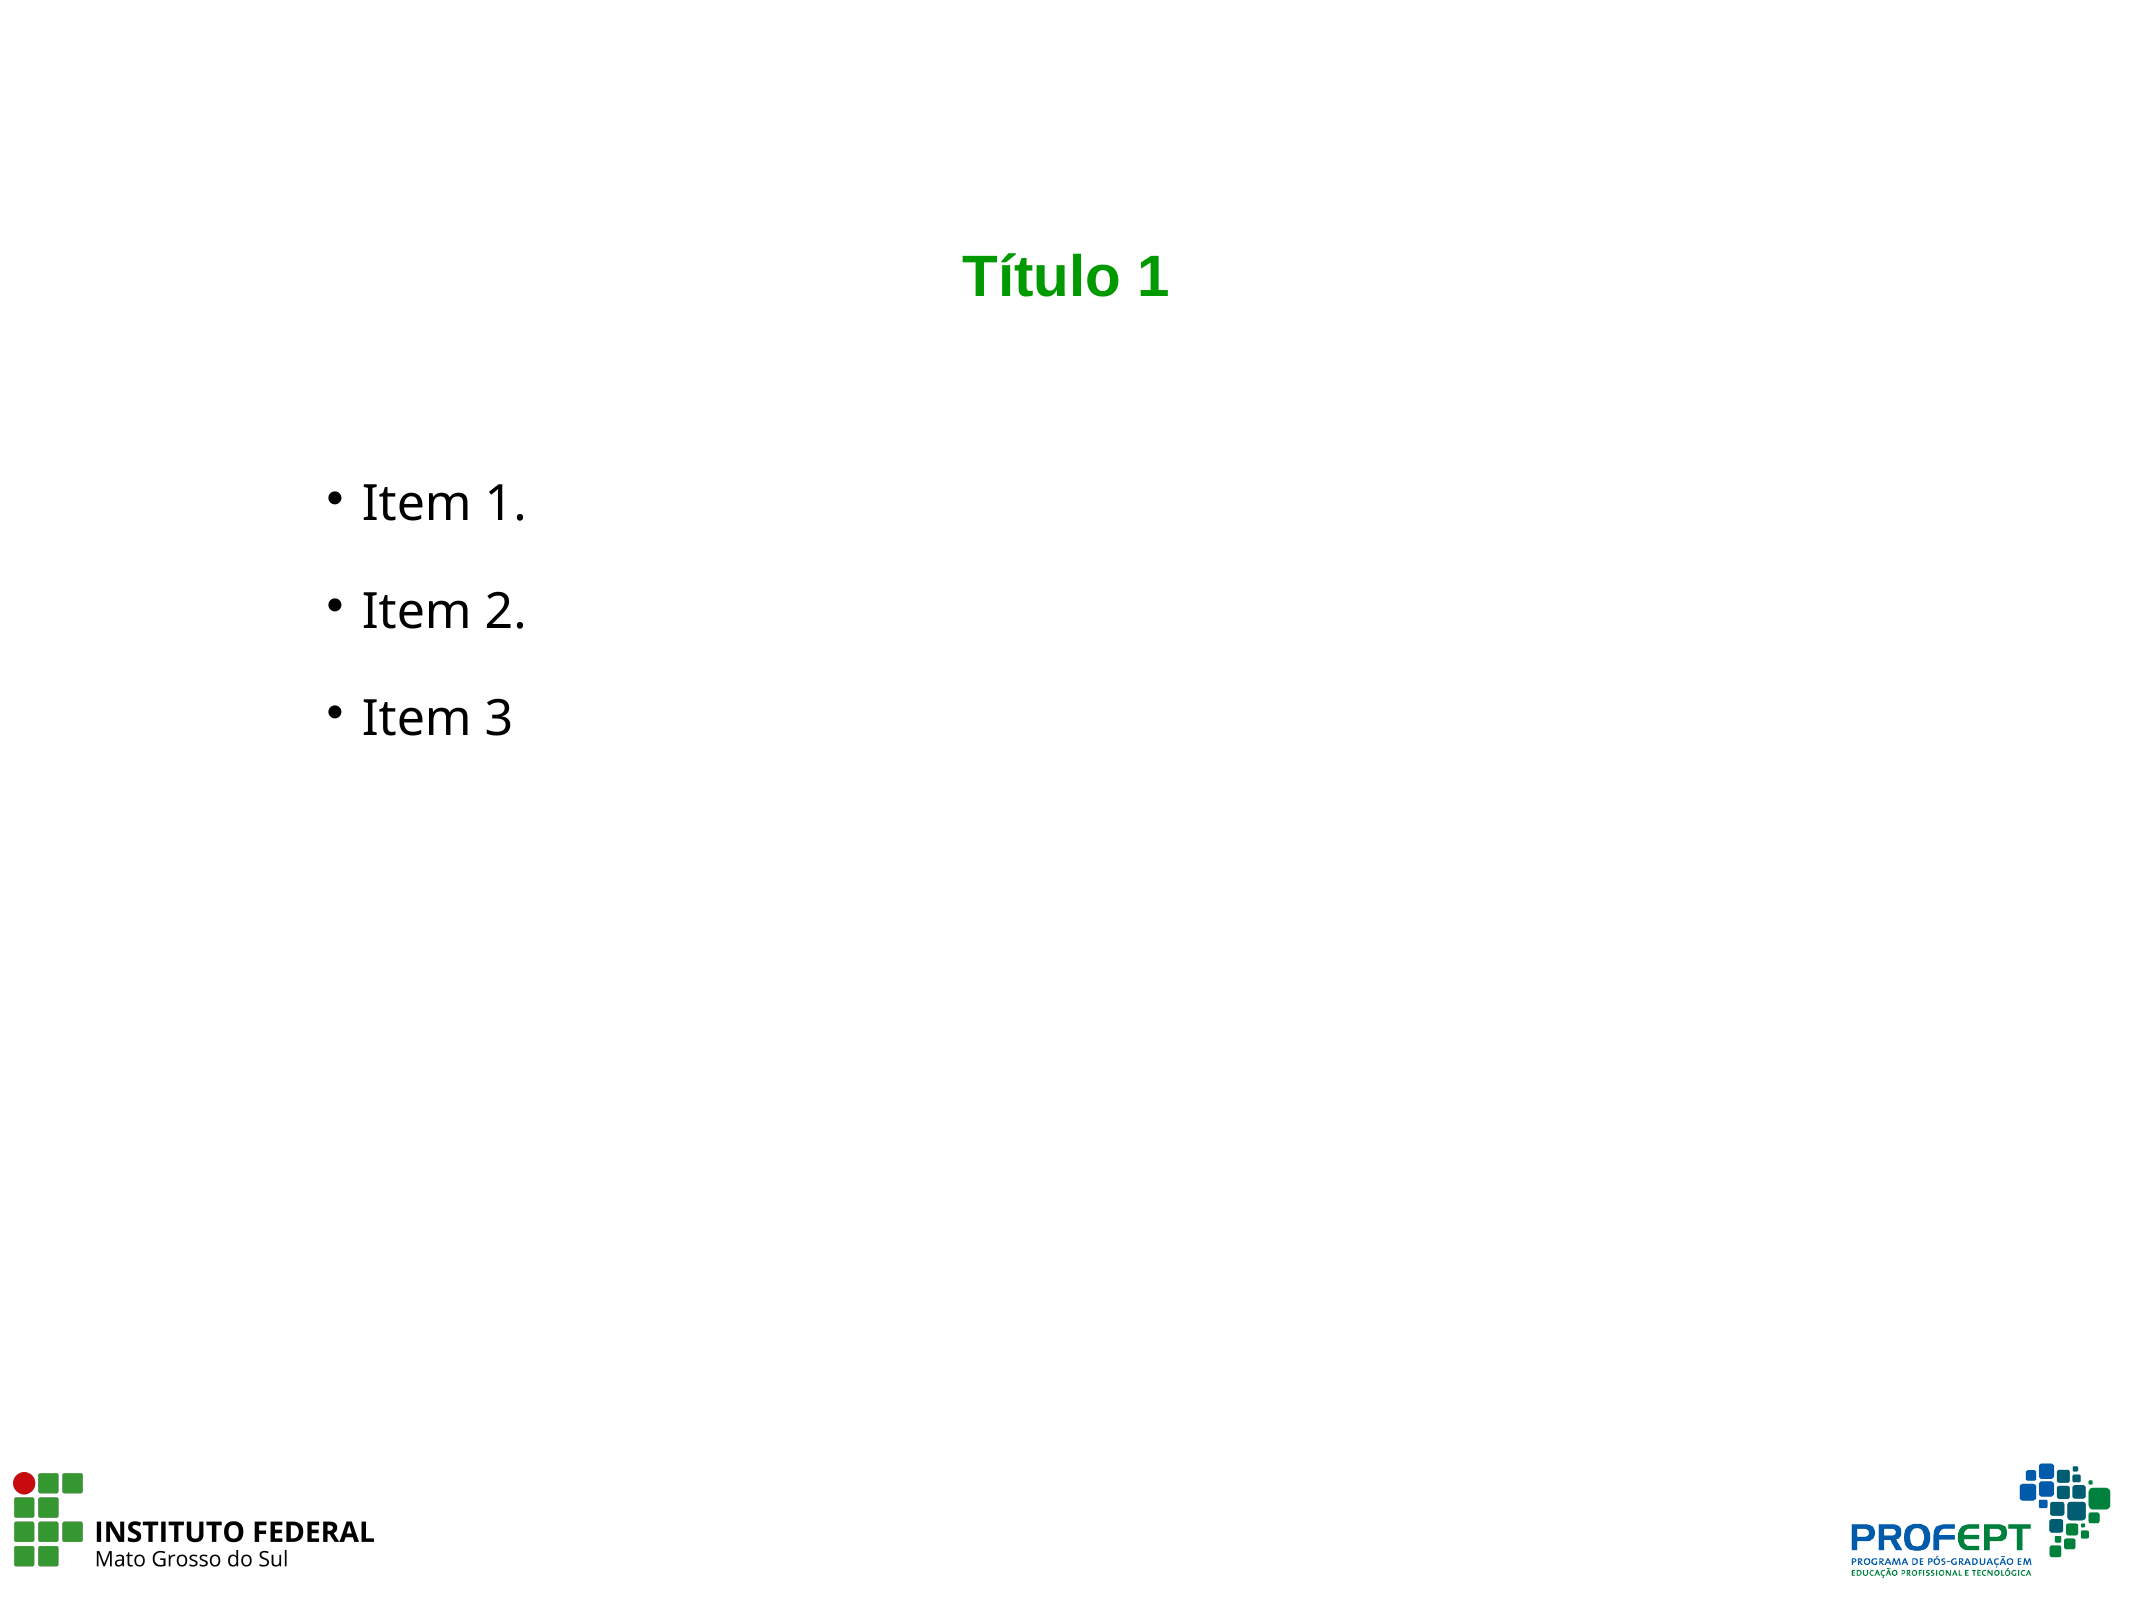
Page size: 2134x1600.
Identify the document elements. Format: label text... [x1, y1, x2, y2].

text_box Item 1. Item 2. Item 3 [312, 463, 1881, 829]
text_box Título 1 [364, 233, 1769, 313]
